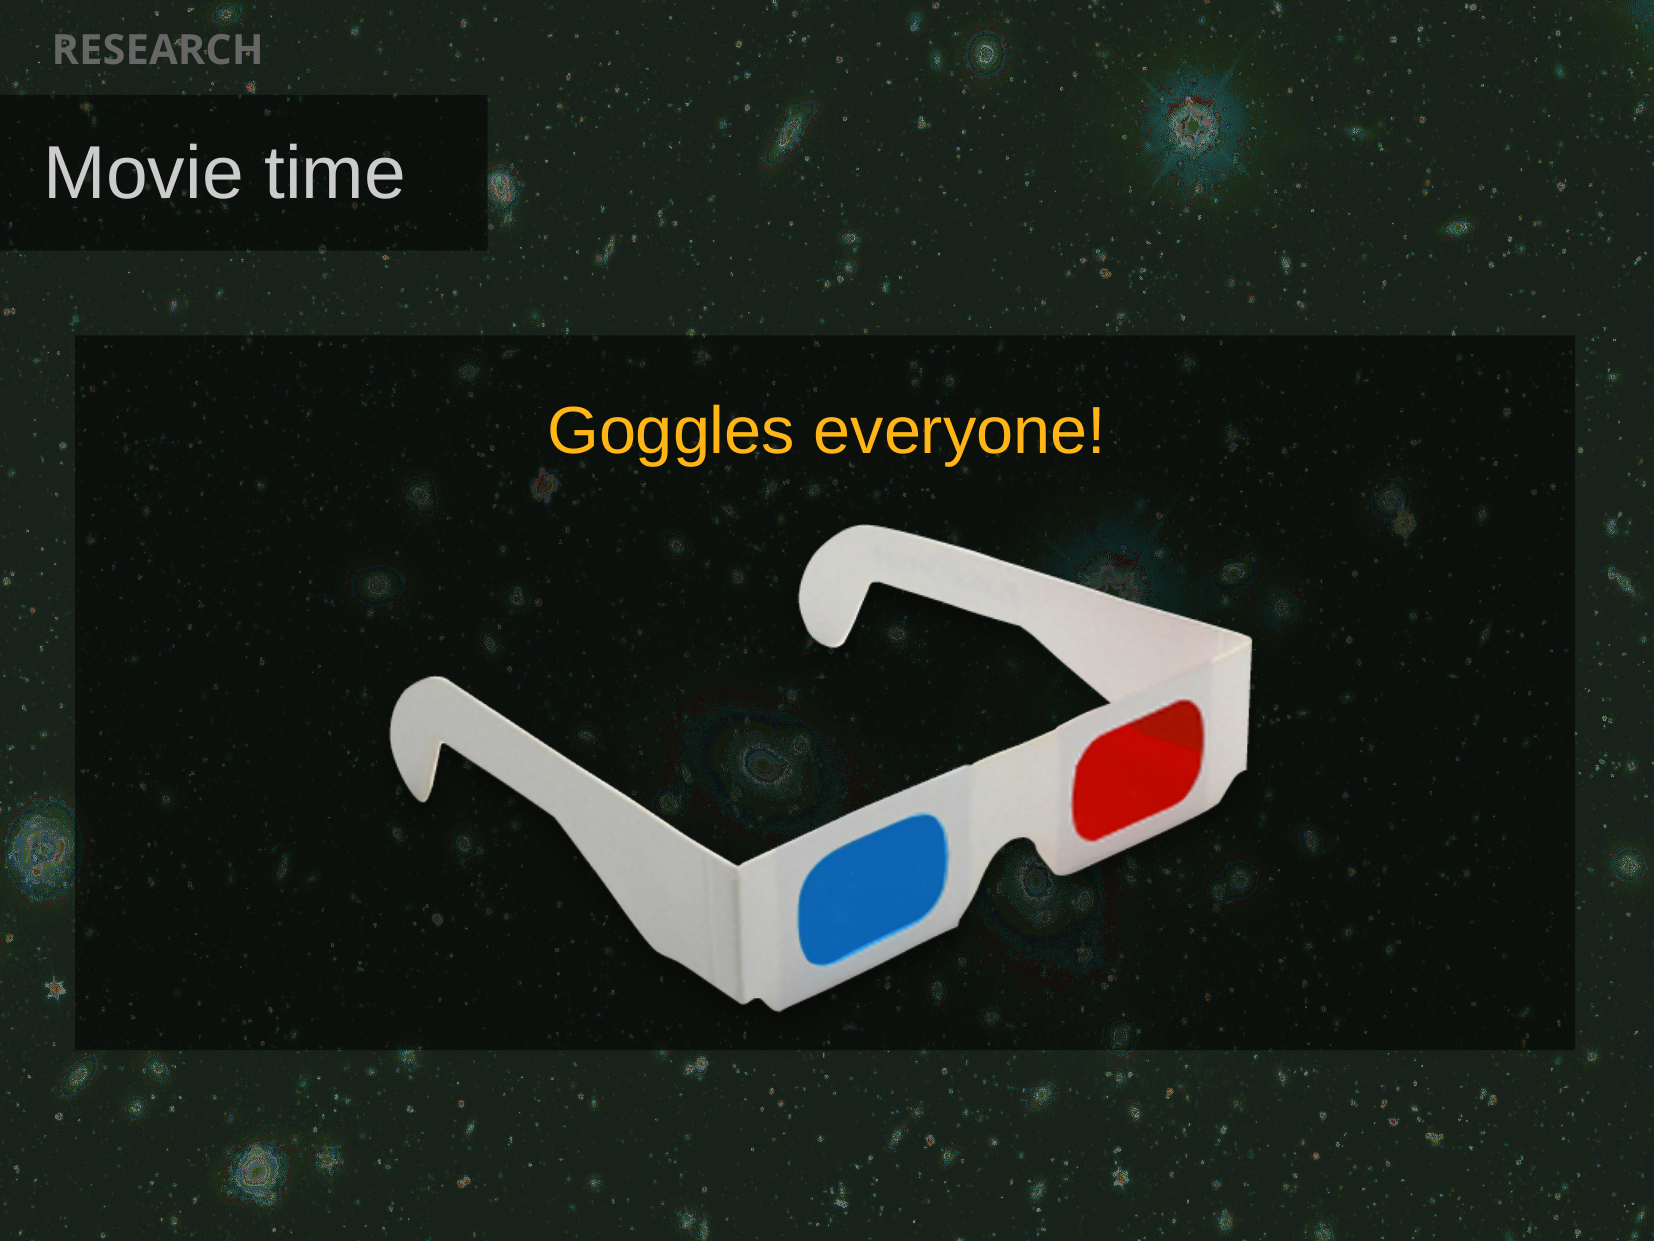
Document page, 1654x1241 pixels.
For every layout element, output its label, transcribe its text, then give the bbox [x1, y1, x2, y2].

text_box RESEARCH [0, 0, 449, 96]
title Movie time [0, 94, 488, 251]
picture [0, 0, 1654, 1241]
text_box Goggles everyone! [503, 392, 1151, 470]
title [75, 335, 1576, 1051]
